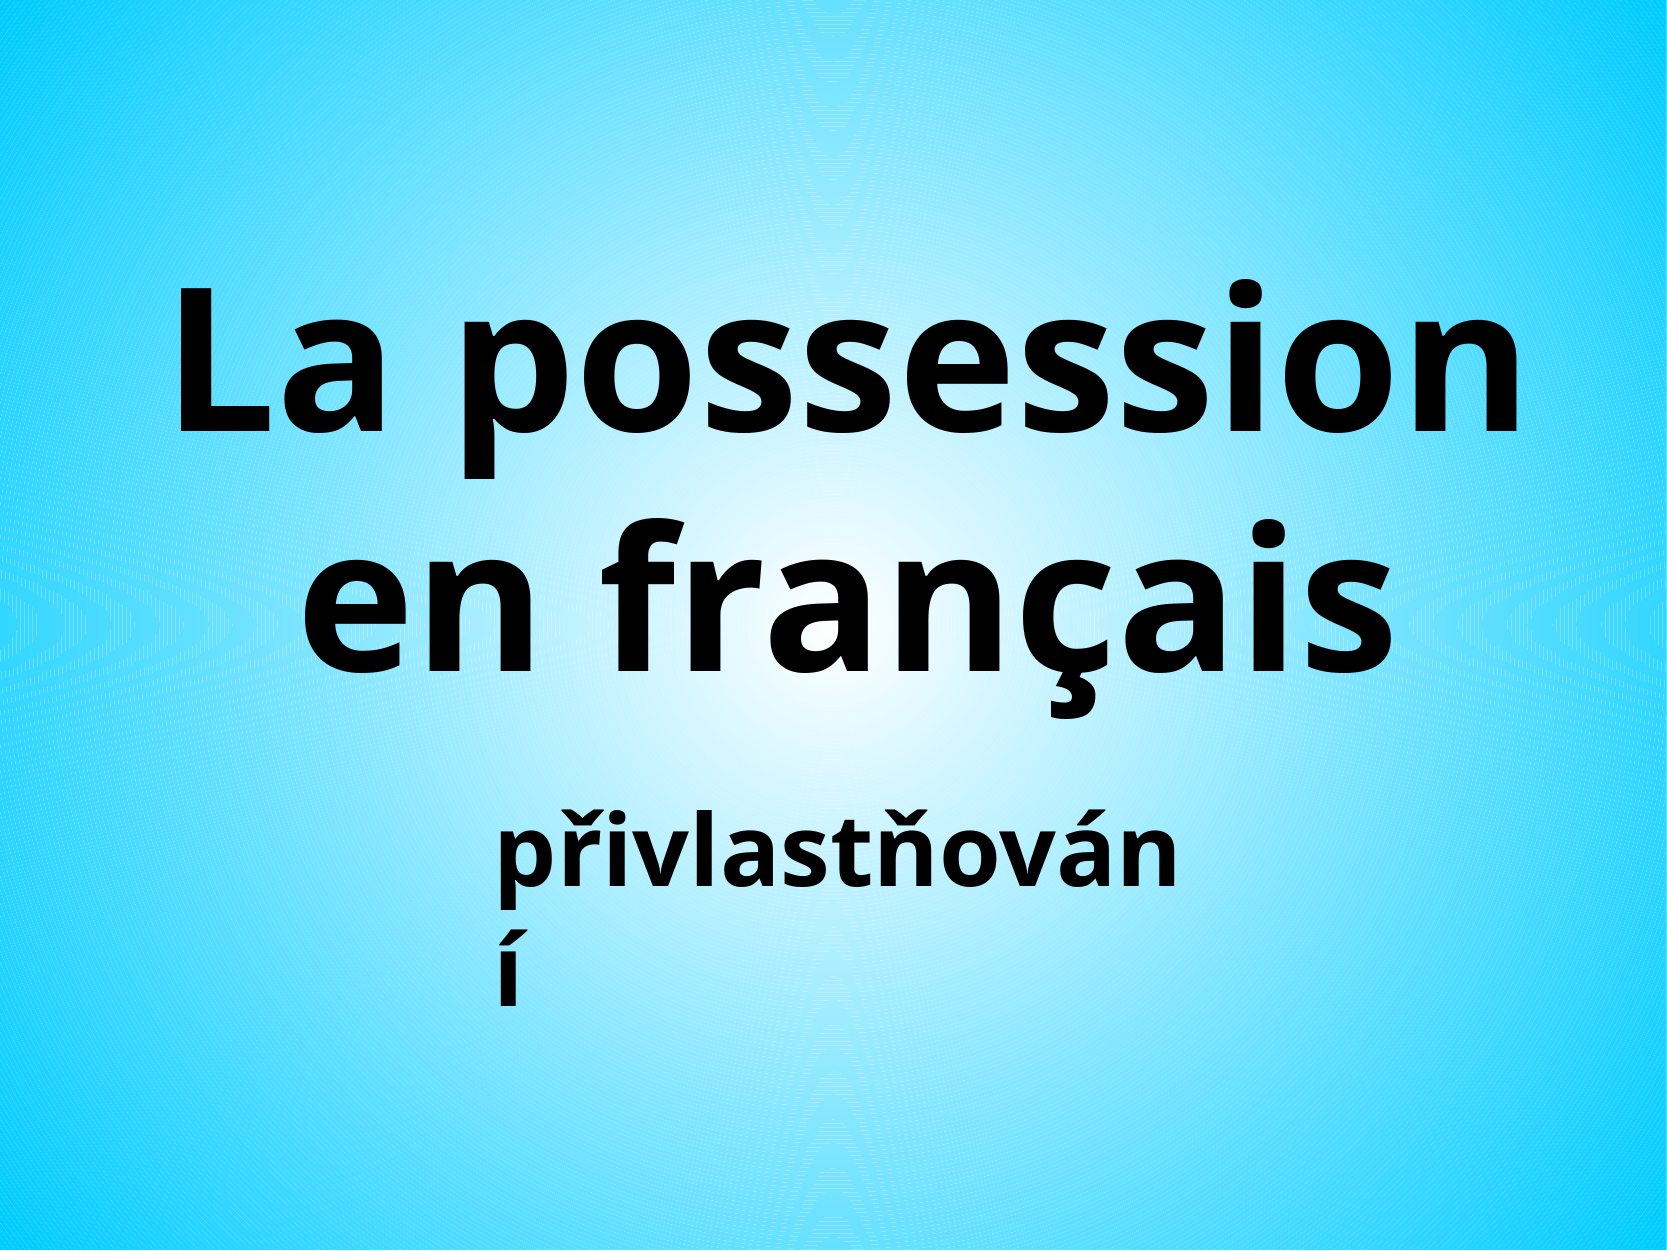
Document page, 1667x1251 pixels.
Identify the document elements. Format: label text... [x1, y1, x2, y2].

text_box La possession en français [70, 223, 1625, 719]
text_box přivlastňování [478, 778, 1212, 914]
